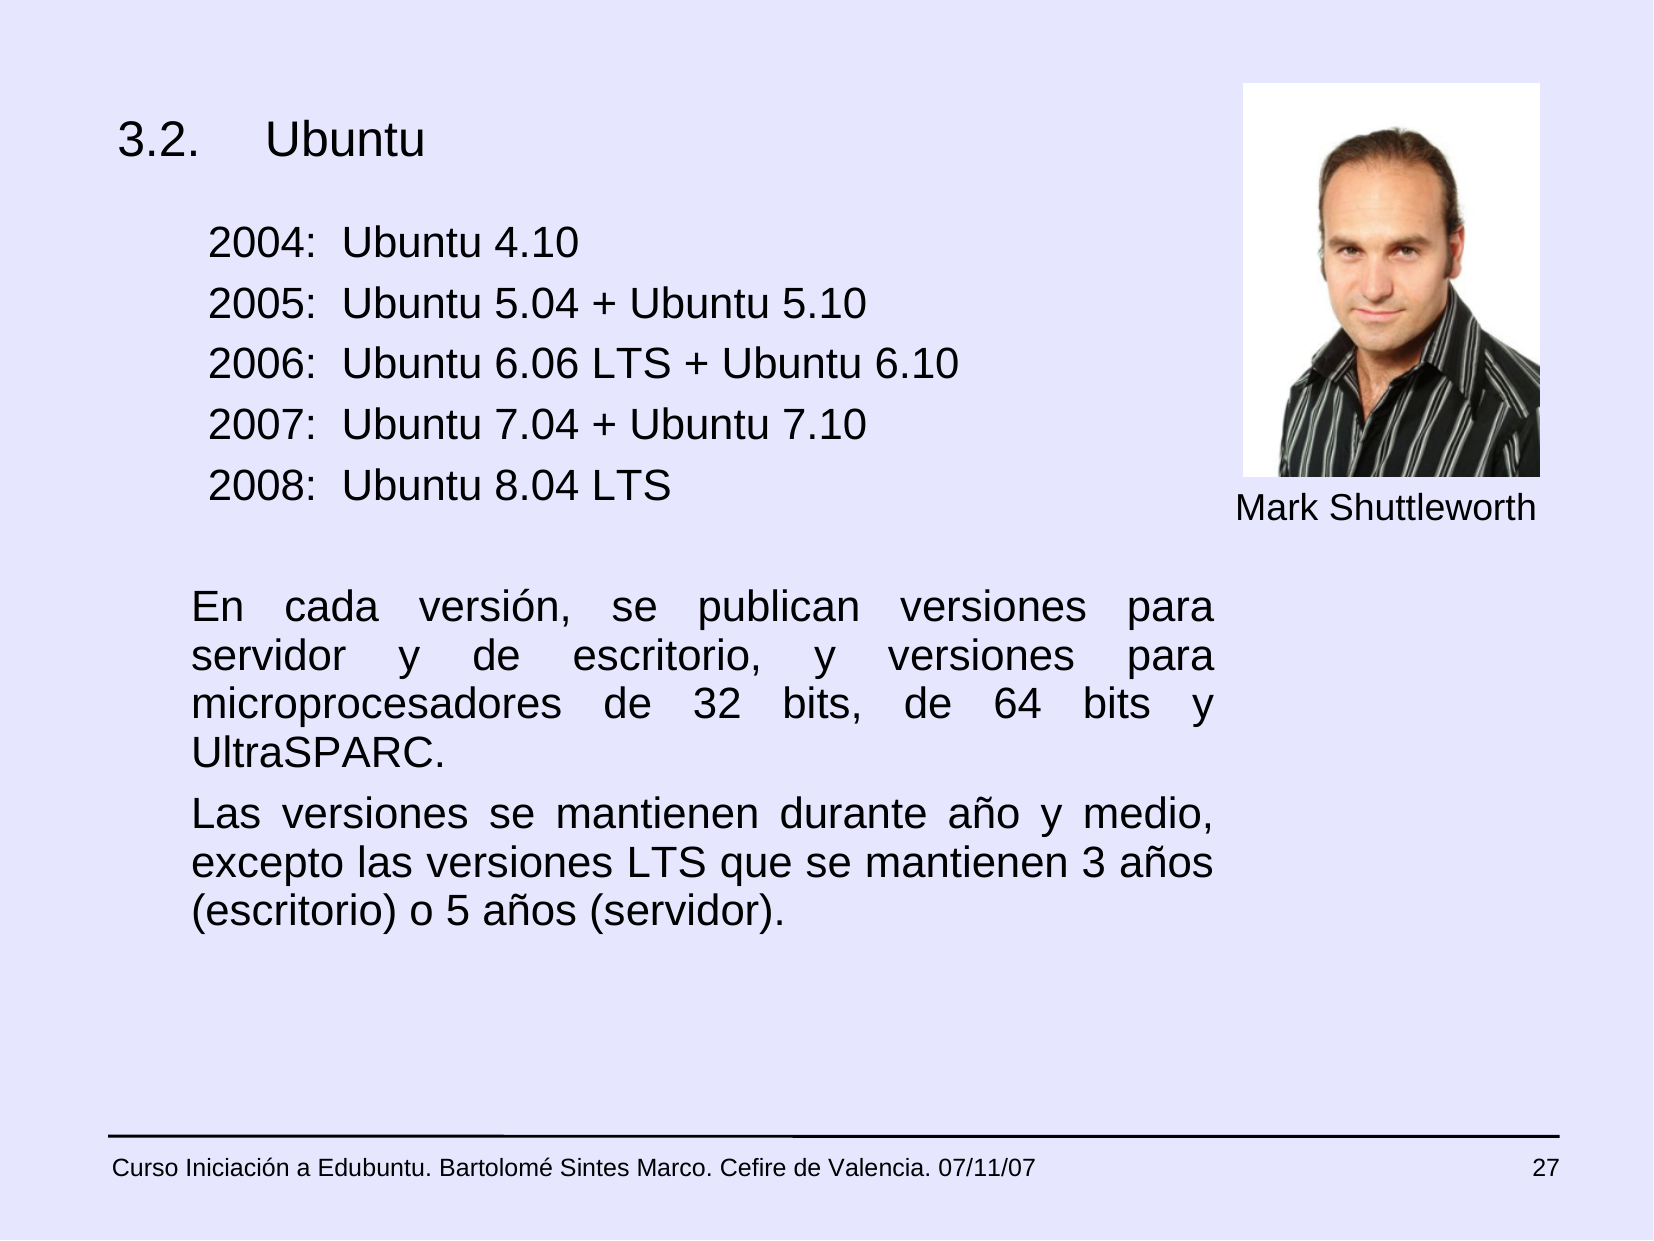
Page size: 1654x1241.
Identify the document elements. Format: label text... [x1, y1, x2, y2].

text_box 3.2. Ubuntu 2004: Ubuntu 4.10 2005: Ubuntu 5.04 + Ubuntu 5.10 2006: Ubuntu 6.06 LTS + Ubuntu 6.10 2007: Ubuntu 7.04 + Ubuntu 7.10 2008: Ubuntu 8.04 LTS En cada versión, se publican versiones para servidor y de escritorio, y versiones para microprocesadores de 32 bits, de 64 bits y UltraSPARC. Las versiones se mantienen durante año y medio, excepto las versiones LTS que se mantienen 3 años (escritorio) o 5 años (servidor). [117, 111, 1216, 932]
picture [1243, 83, 1540, 477]
text_box Mark Shuttleworth [1227, 486, 1555, 541]
